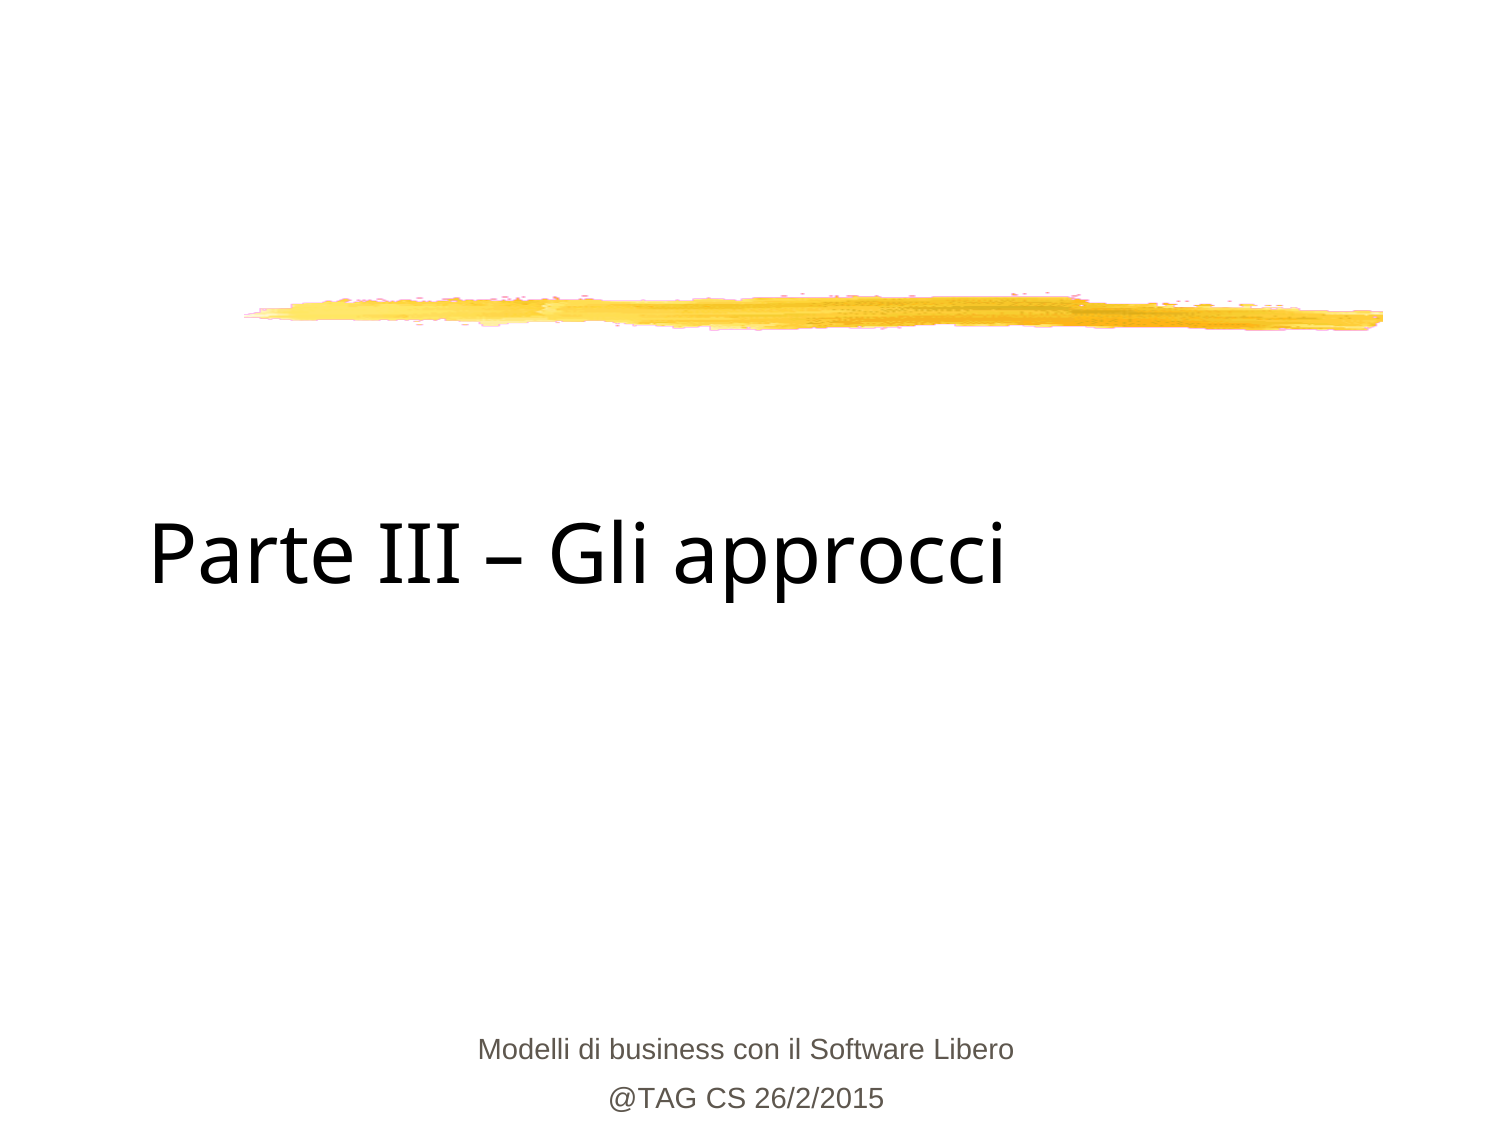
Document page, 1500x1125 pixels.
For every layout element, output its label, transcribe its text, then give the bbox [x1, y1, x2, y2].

picture [244, 288, 1383, 339]
title Parte III – Gli approcci [147, 393, 1301, 709]
